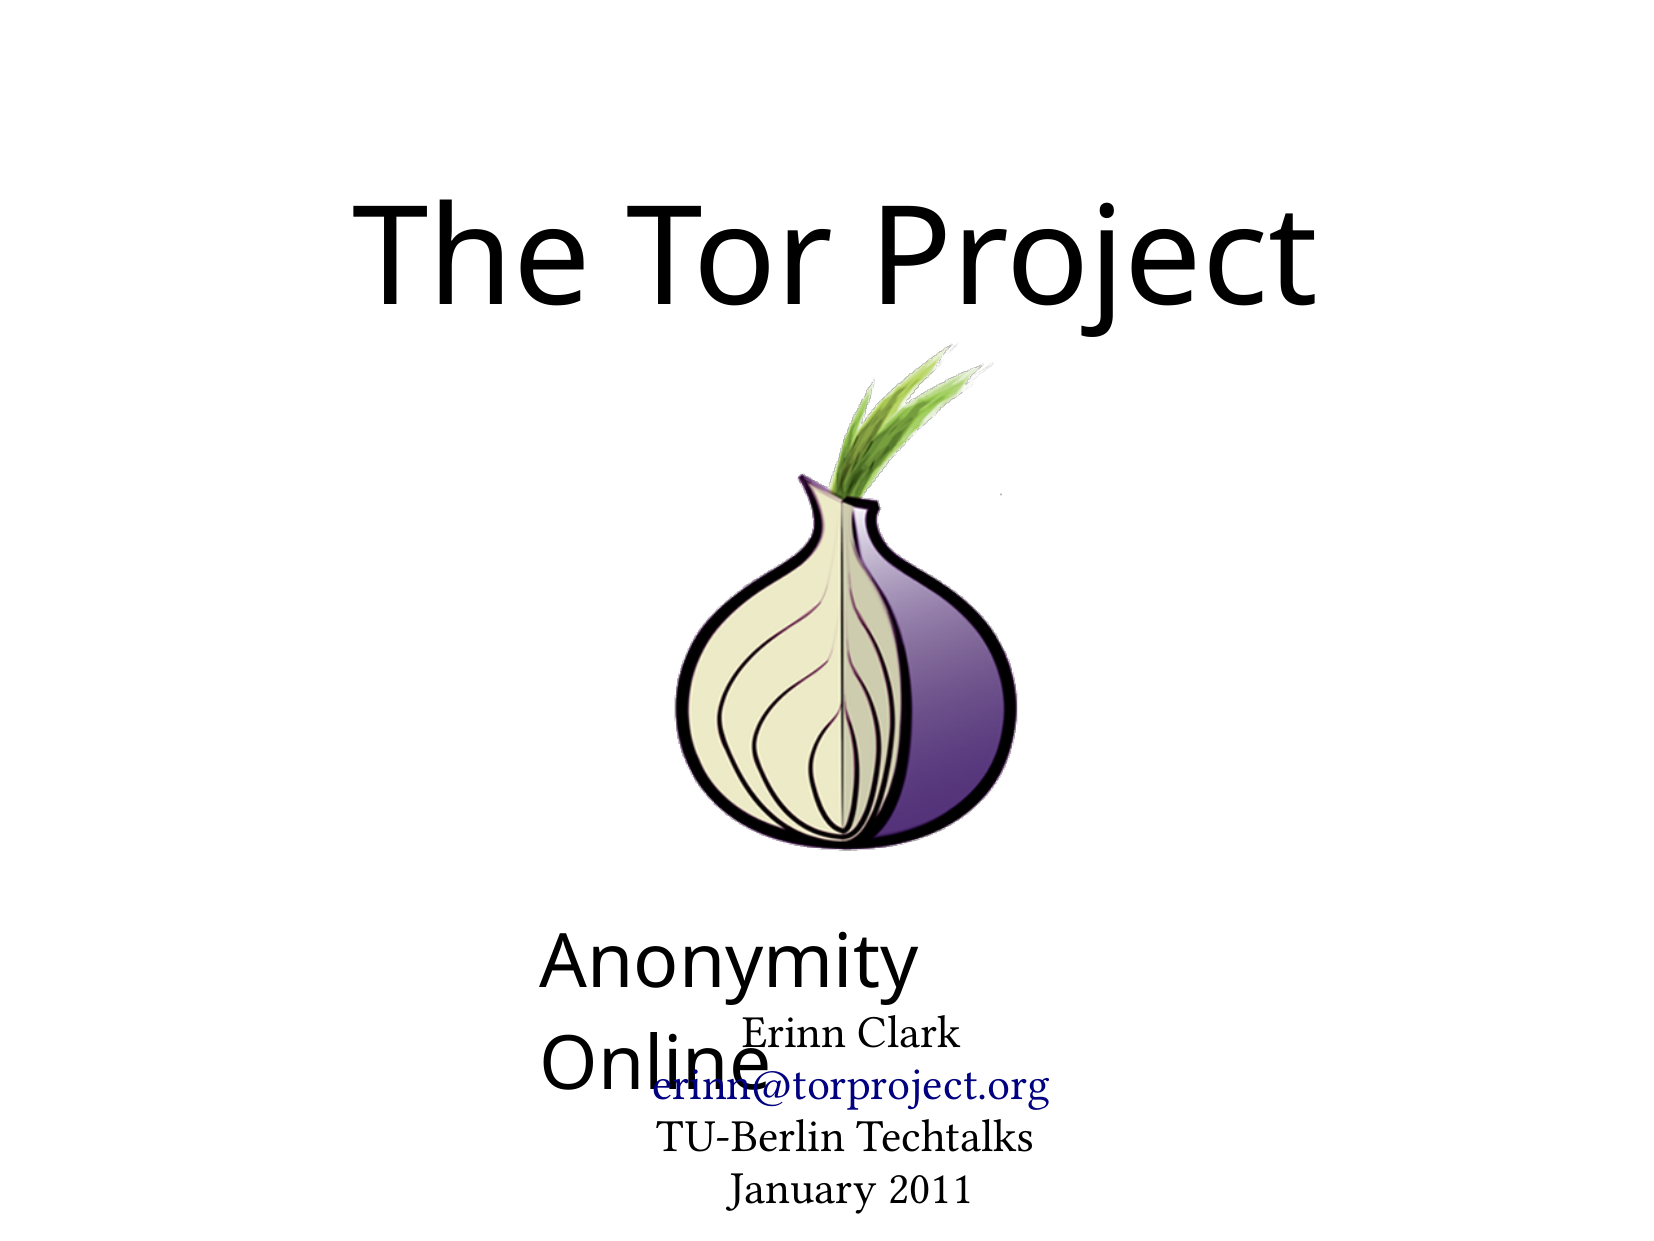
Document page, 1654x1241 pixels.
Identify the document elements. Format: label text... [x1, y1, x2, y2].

text_box Erinn Clark erinn@torproject.org TU-Berlin Techtalks January 2011 [637, 998, 1088, 1223]
text_box The Tor Project [337, 150, 1351, 376]
text_box Anonymity Online [525, 900, 1163, 1013]
picture [574, 333, 1126, 900]
